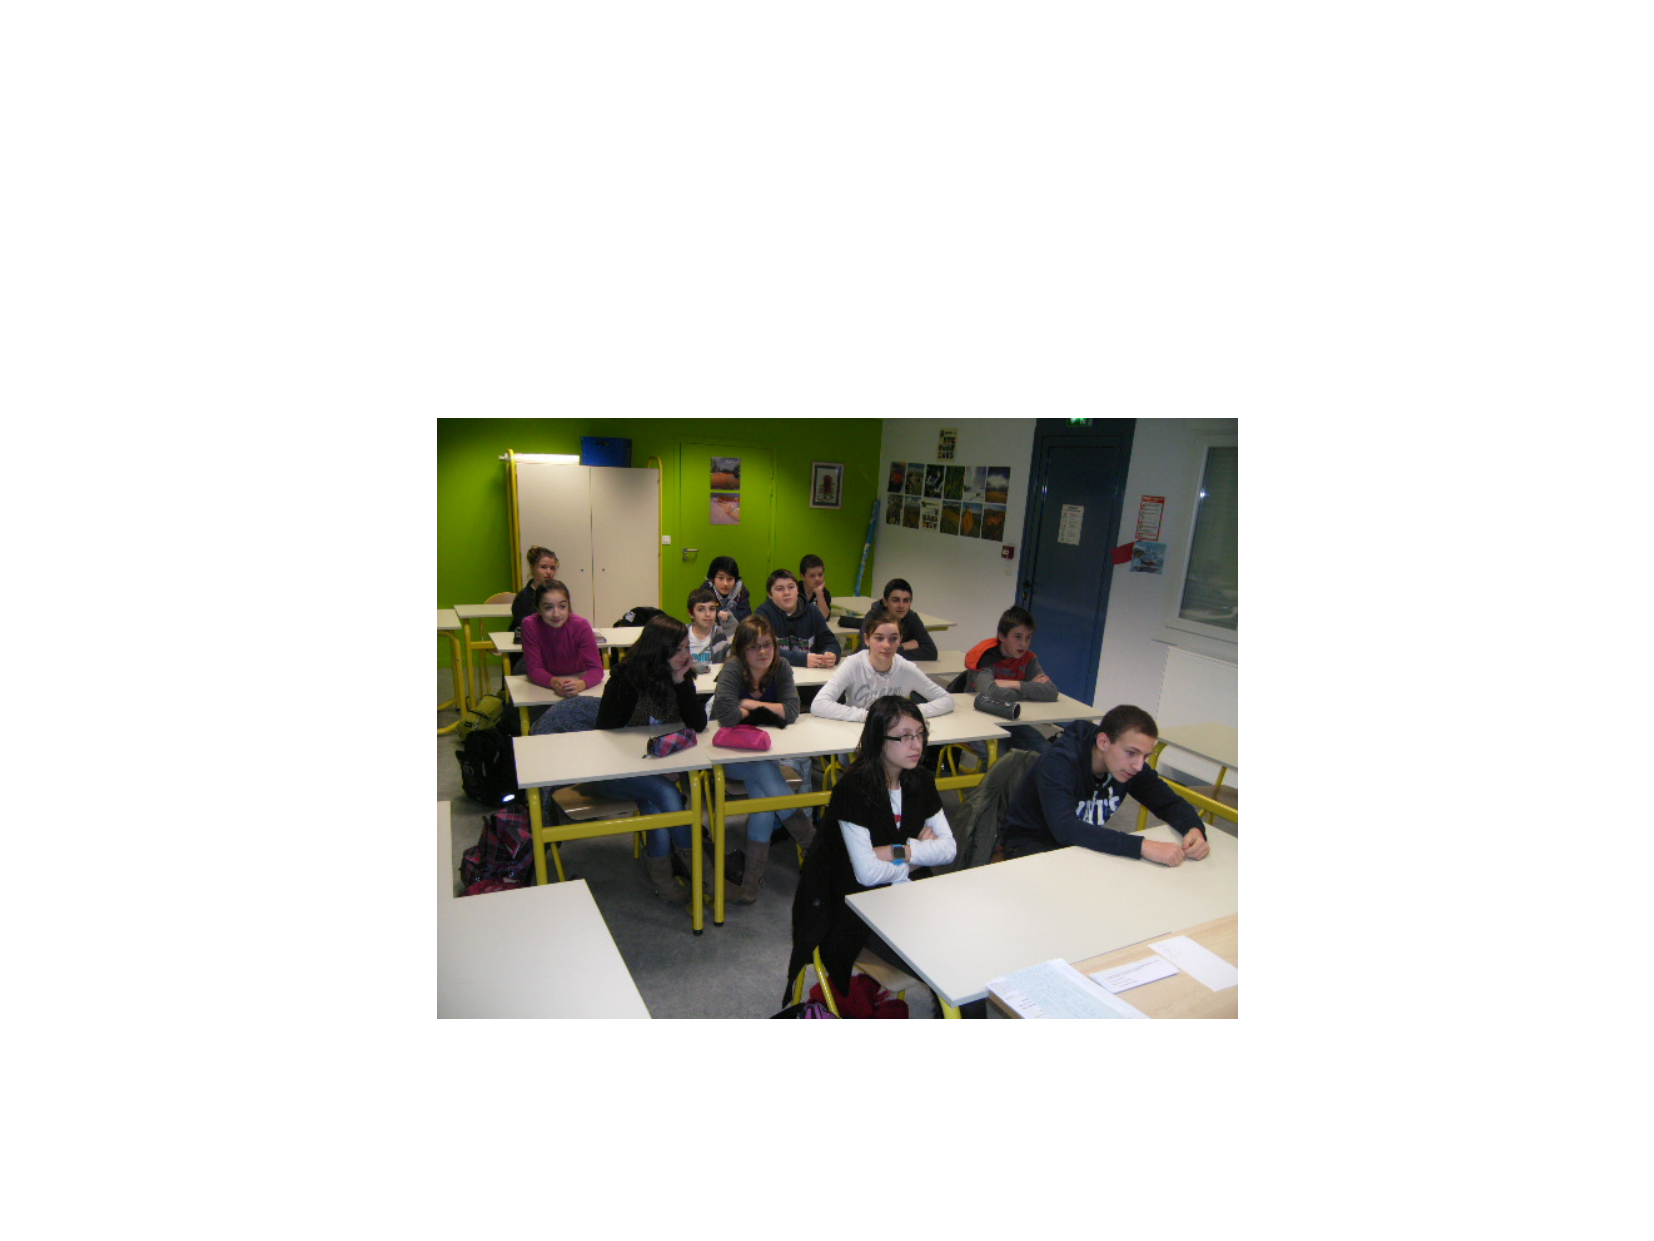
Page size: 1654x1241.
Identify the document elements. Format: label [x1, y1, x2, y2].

picture [437, 418, 1238, 1019]
